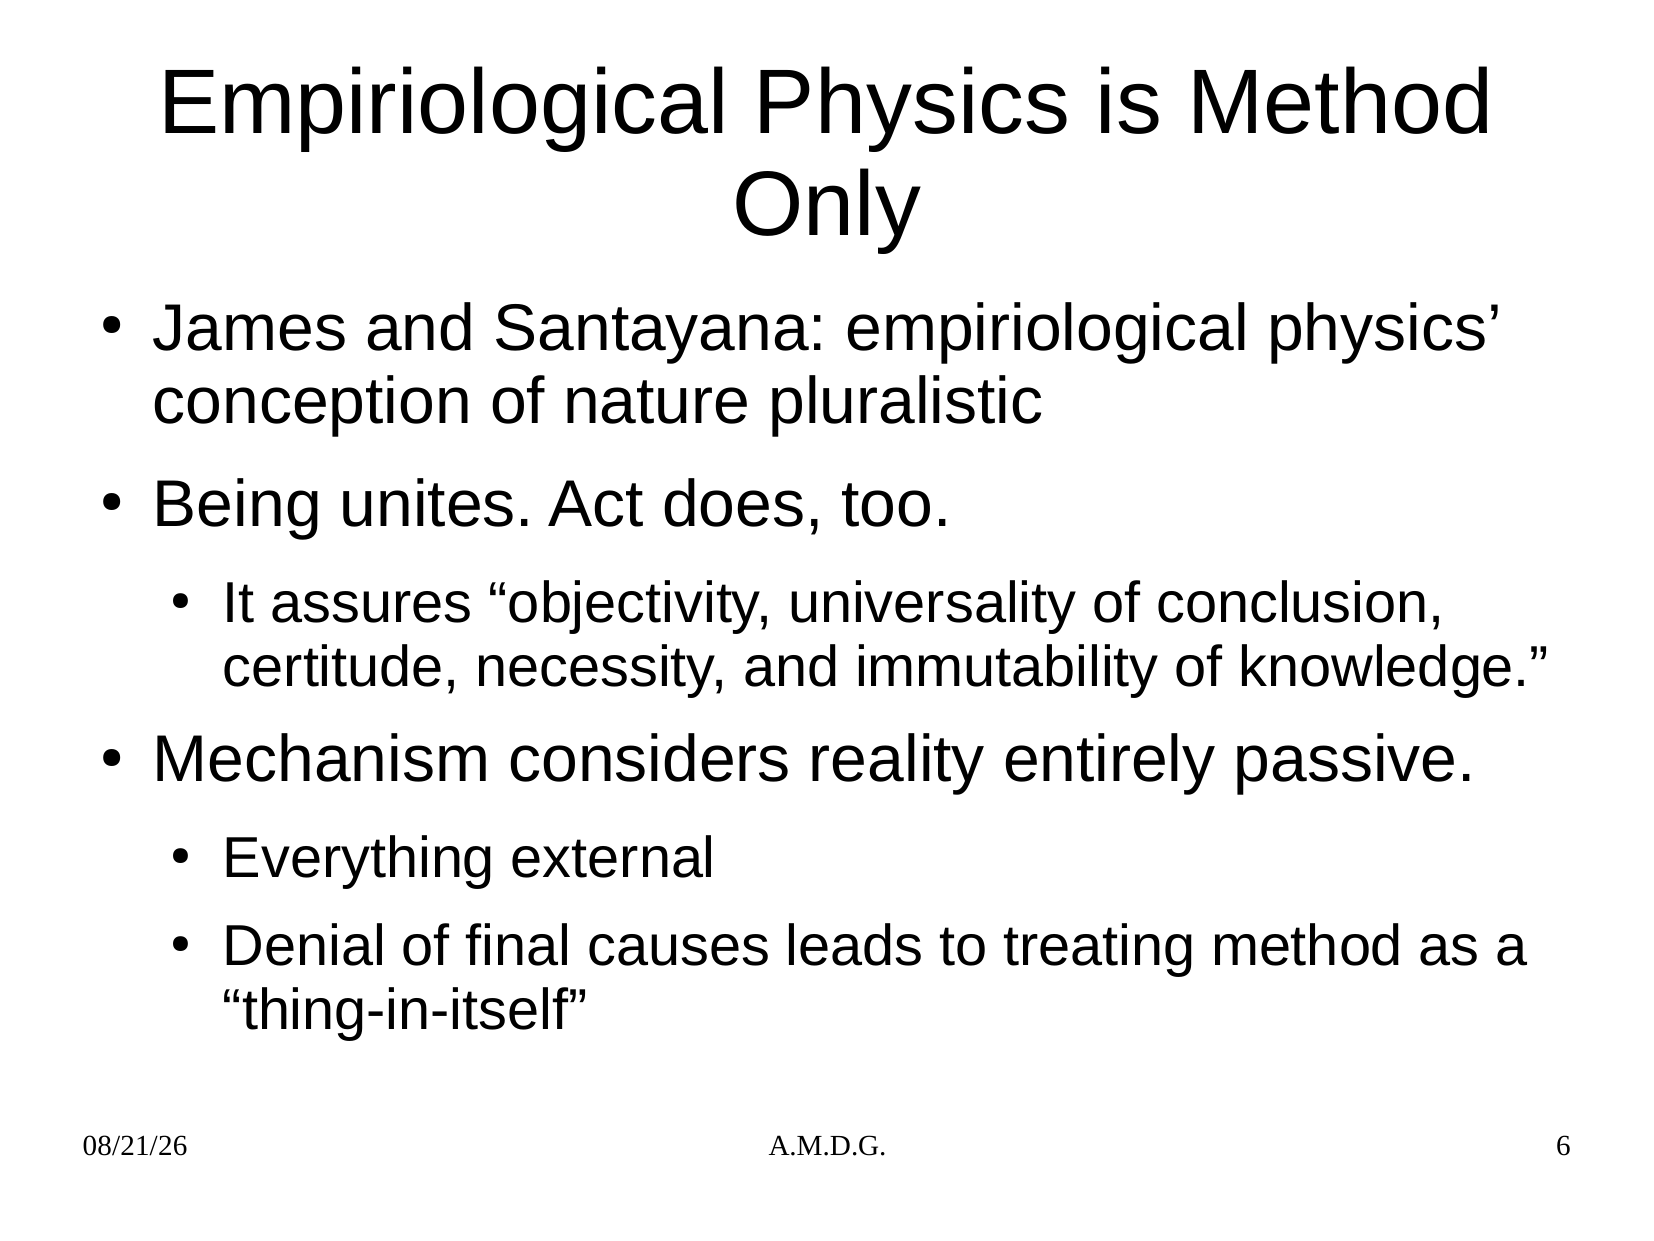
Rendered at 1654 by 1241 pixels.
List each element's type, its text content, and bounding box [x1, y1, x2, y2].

list James and Santayana: empiriological physics’ conception of nature pluralistic Being unites. Act does, too. It assures “objectivity, universality of conclusion, certitude, necessity, and immutability of knowledge.” Mechanism considers reality entirely passive. Everything external Denial of final causes leads to treating method as a “thing-in-itself” [82, 290, 1571, 1109]
title Empiriological Physics is Method Only [82, 49, 1571, 257]
